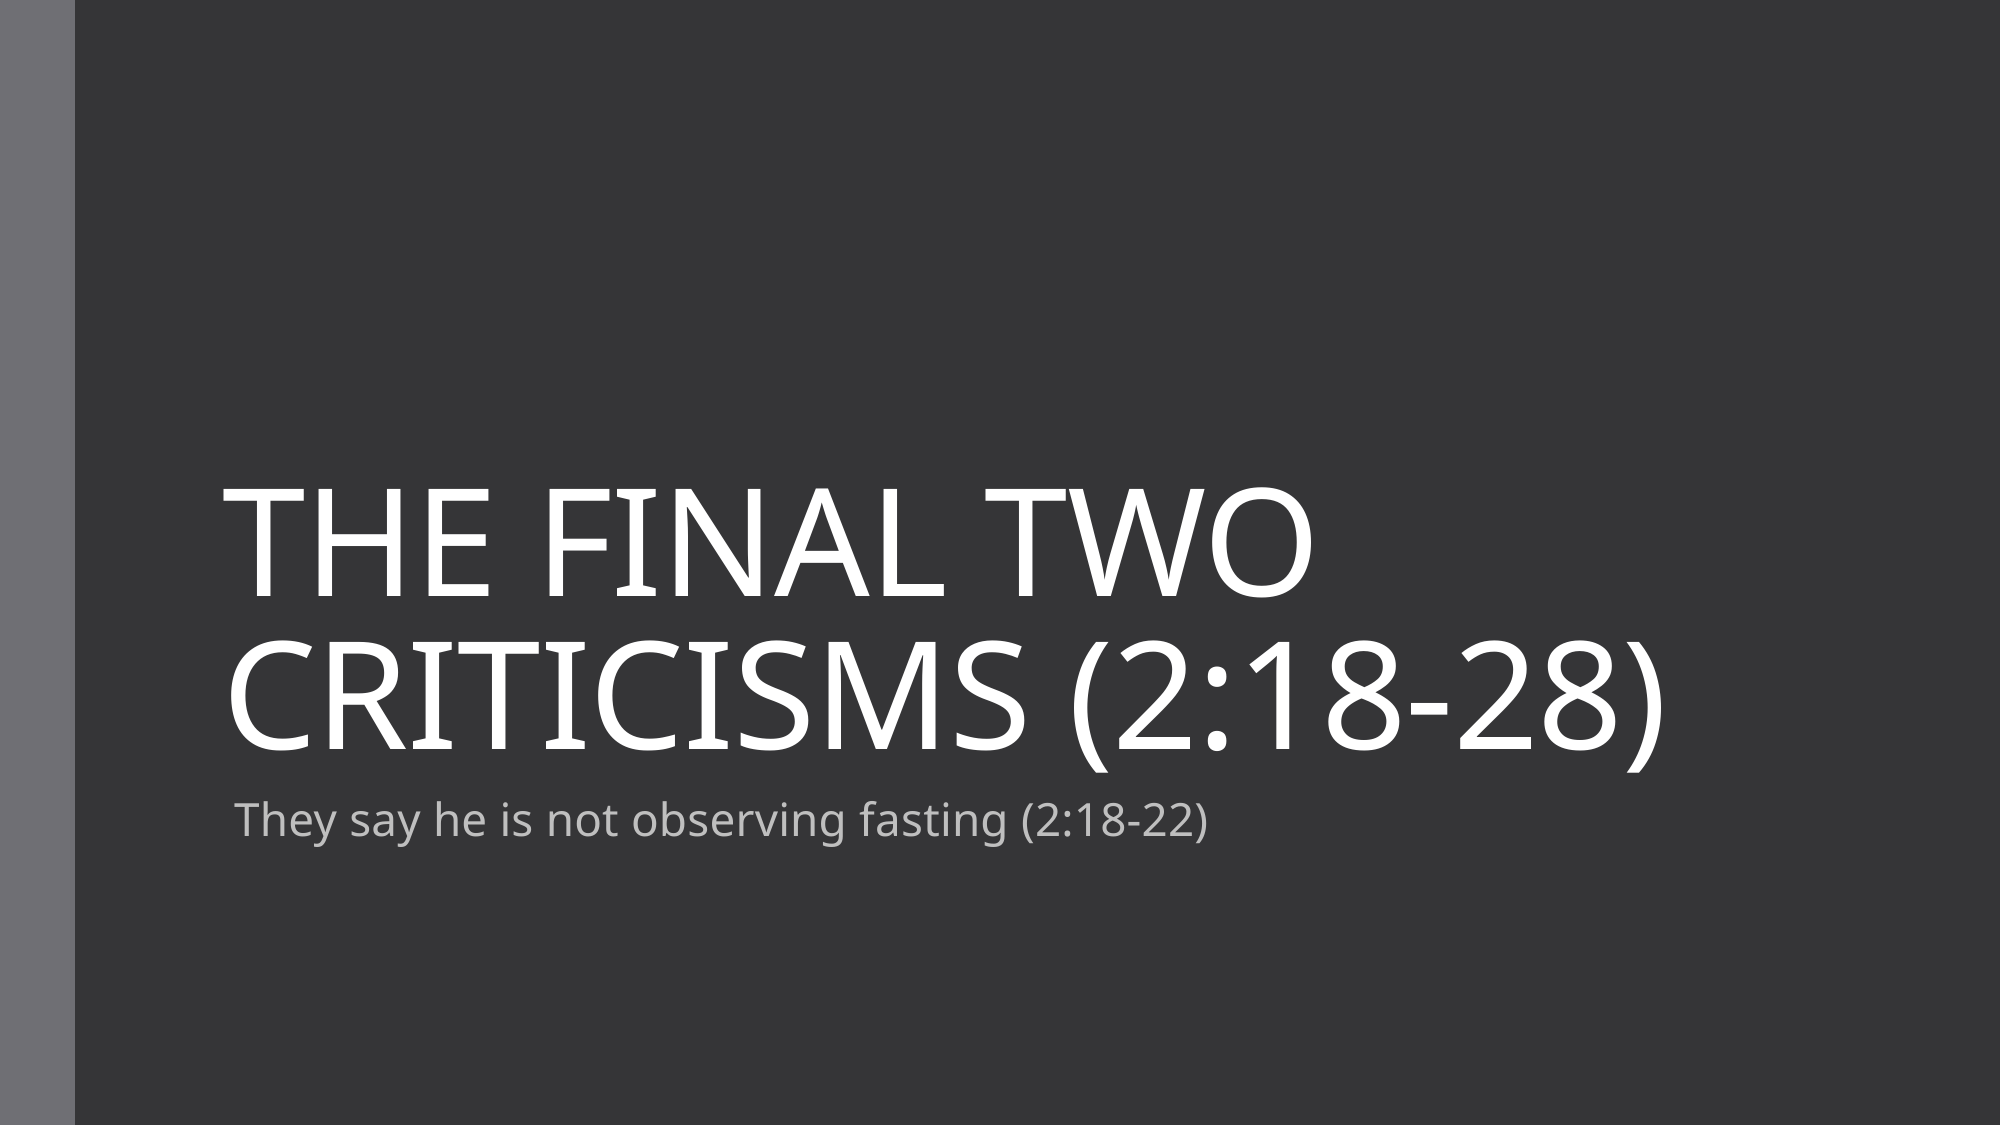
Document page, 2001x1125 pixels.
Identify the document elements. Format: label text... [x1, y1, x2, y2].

title THE FINAL TWO CRITICISMS (2:18-28) [206, 124, 1752, 787]
subtitle They say he is not observing fasting (2:18-22) [206, 787, 1752, 1066]
